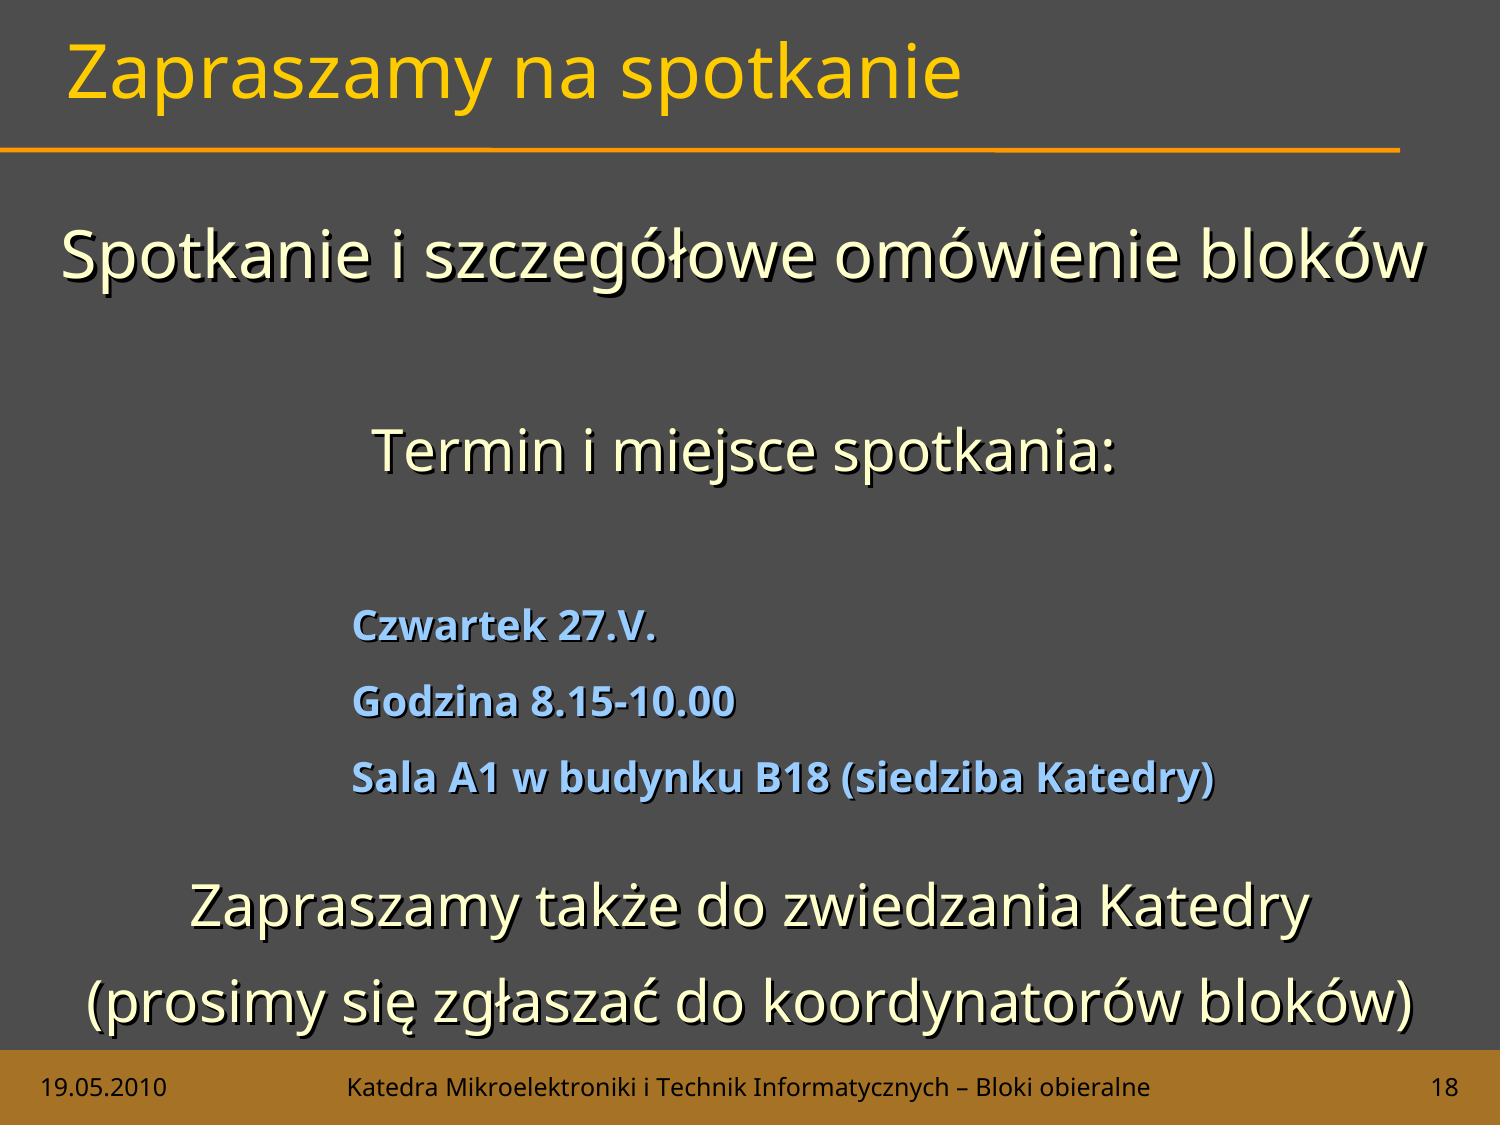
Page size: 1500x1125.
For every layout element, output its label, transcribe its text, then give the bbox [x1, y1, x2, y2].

list Zapraszamy także do zwiedzania Katedry (prosimy się zgłaszać do koordynatorów bloków) [0, 856, 1500, 1041]
list Spotkanie i szczegółowe omówienie bloków Termin i miejsce spotkania: [24, 200, 1463, 550]
text_box Czwartek 27.V. Godzina 8.15-10.00 Sala A1 w budynku B18 (siedziba Katedry) [336, 590, 1430, 809]
title Zapraszamy na spotkanie [52, 12, 1469, 127]
